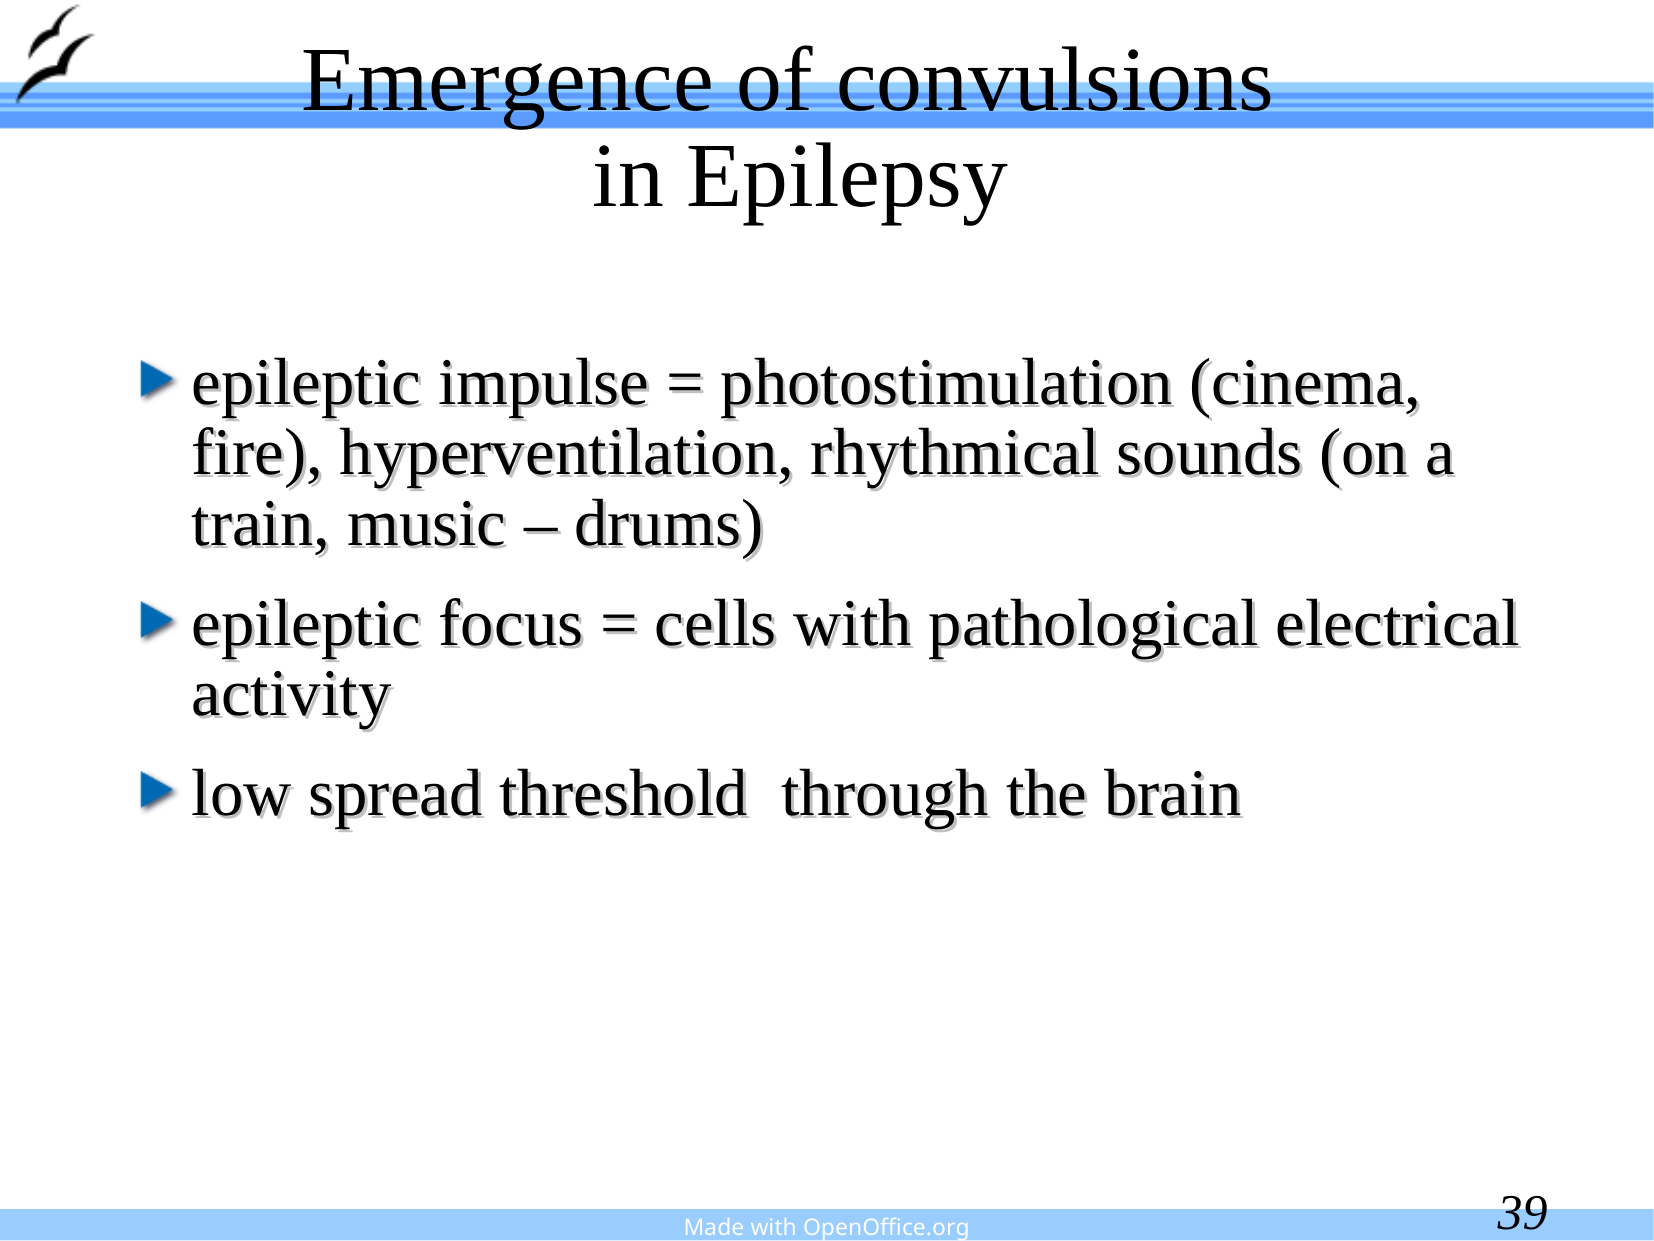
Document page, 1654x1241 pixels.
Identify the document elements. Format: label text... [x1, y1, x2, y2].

list epileptic impulse = photostimulation (cinema, fire), hyperventilation, rhythmical sounds (on a train, music – drums) epileptic focus = cells with pathological electrical activity low spread threshold through the brain [120, 348, 1534, 1195]
title Emergence of convulsions in Epilepsy [94, 30, 1507, 229]
picture [0, 0, 1654, 133]
